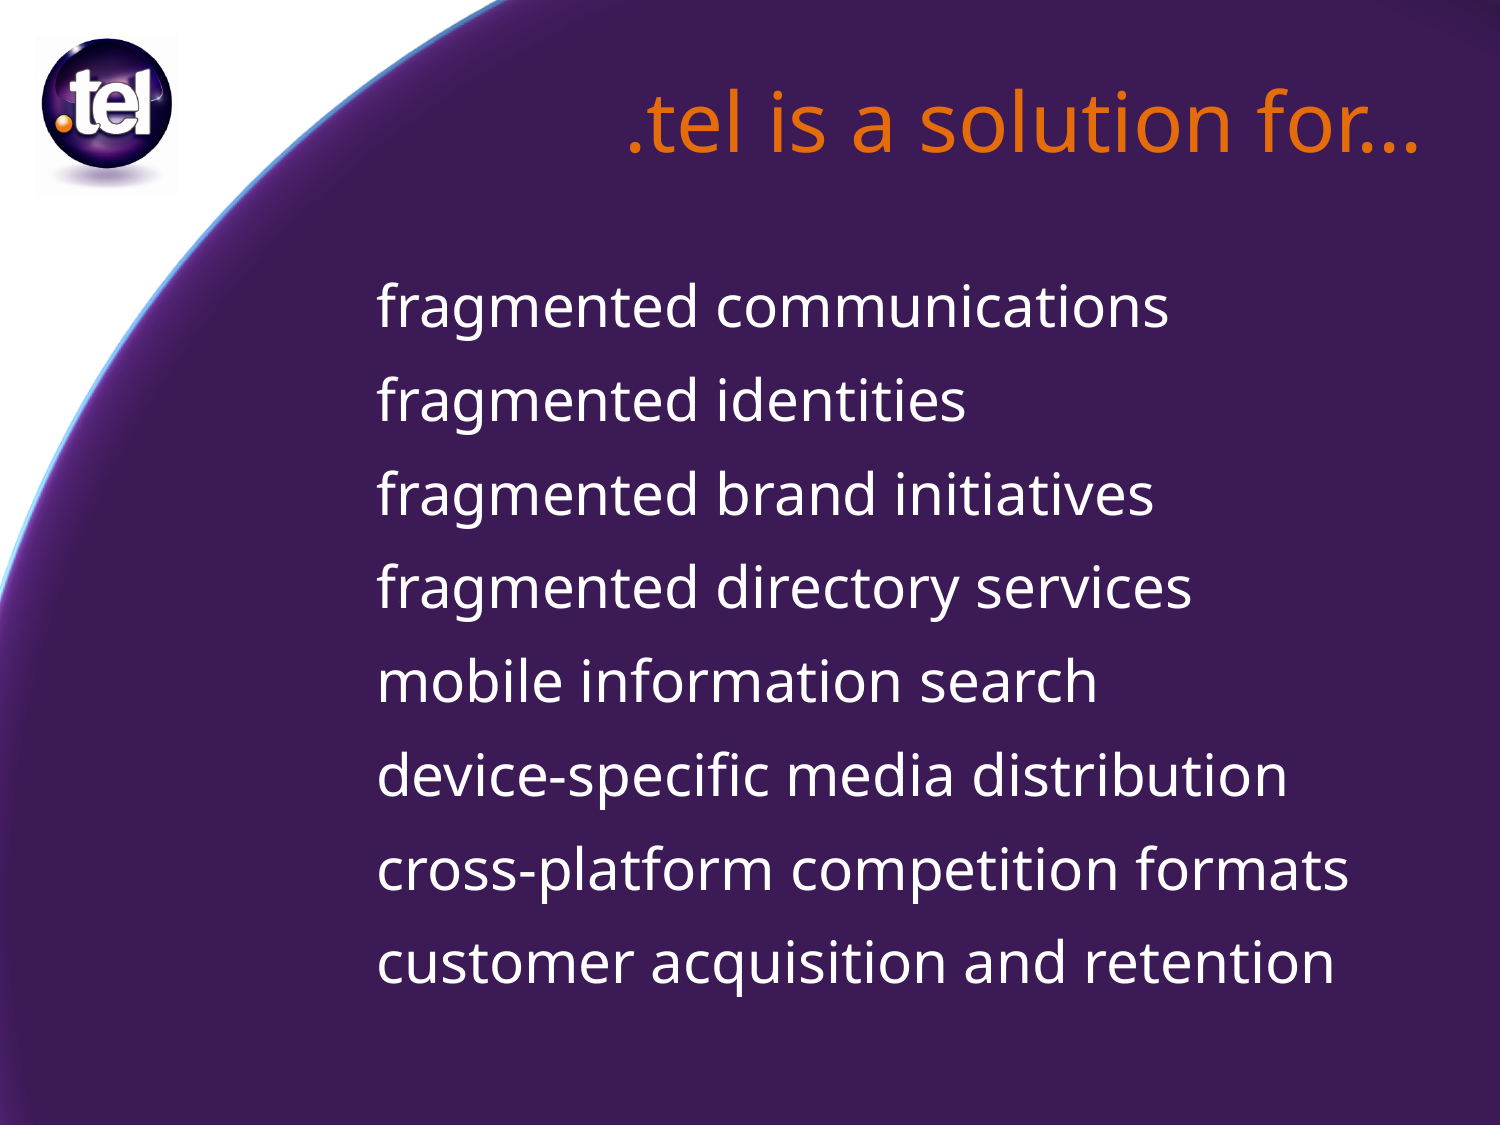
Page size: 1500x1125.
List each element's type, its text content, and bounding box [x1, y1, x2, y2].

title .tel is a solution for... [164, 0, 1440, 242]
picture [0, 0, 1500, 1125]
text_box fragmented communications fragmented identities fragmented brand initiatives fragmented directory services mobile information search device-specific media distribution cross-platform competition formats customer acquisition and retention [330, 257, 1500, 1019]
